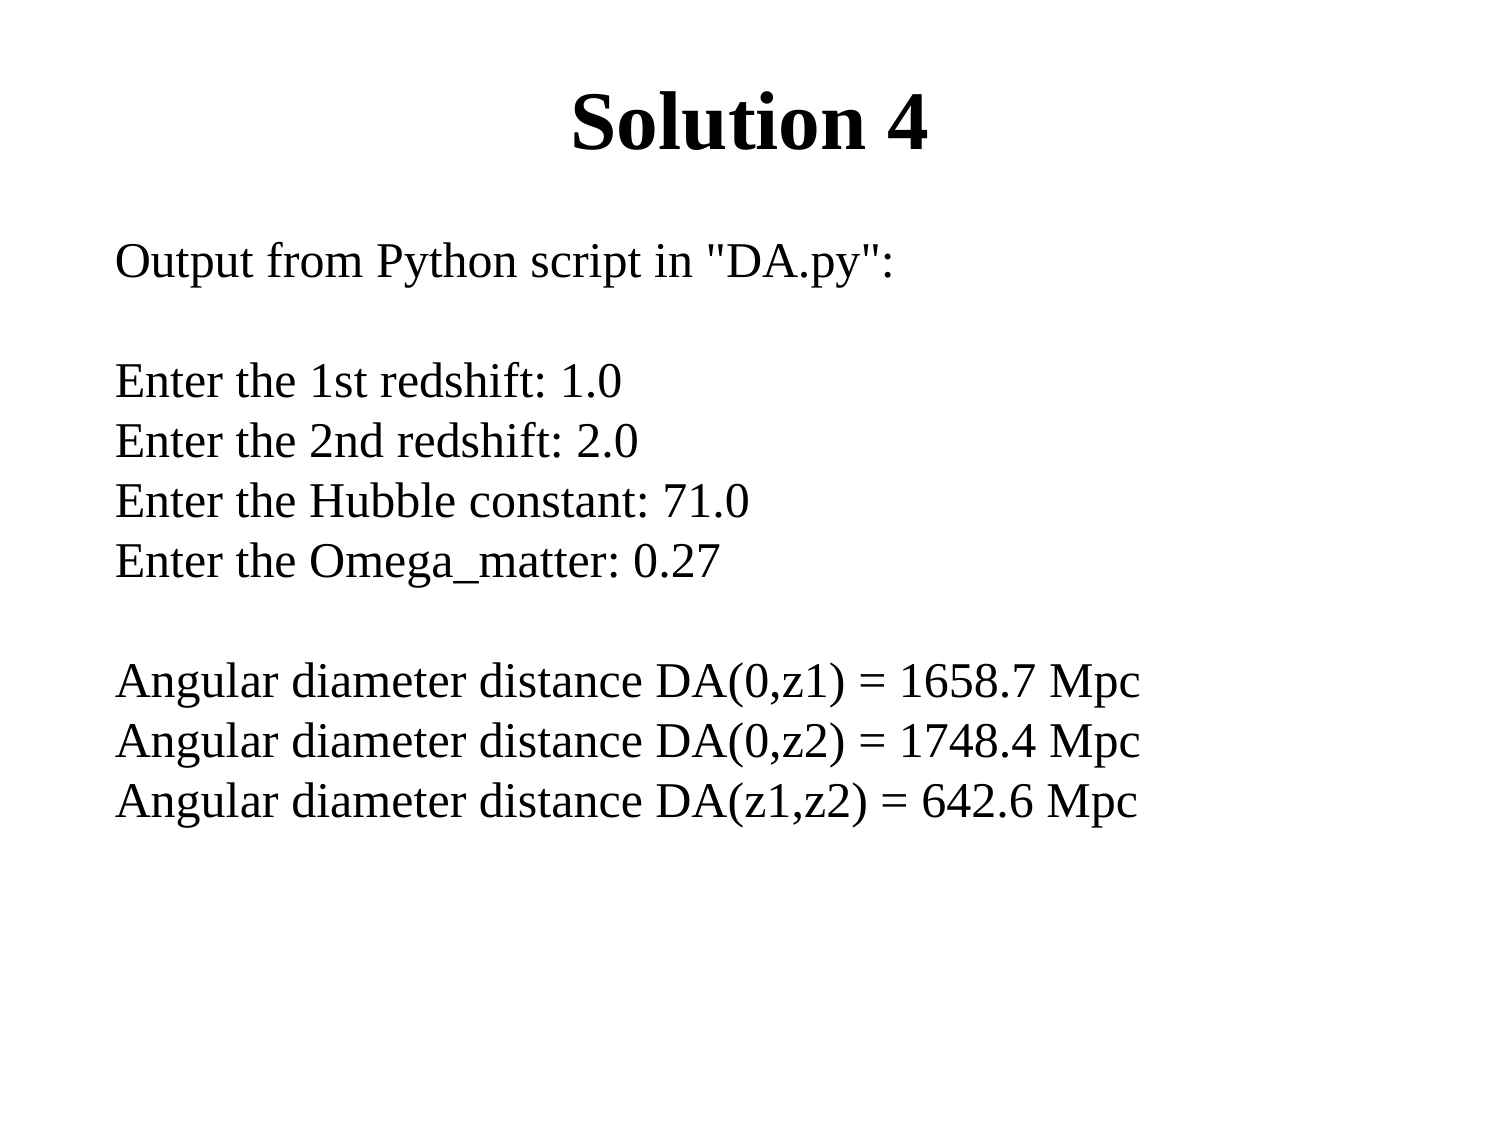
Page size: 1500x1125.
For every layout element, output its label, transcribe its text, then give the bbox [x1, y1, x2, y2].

title Solution 4 [75, 45, 1426, 188]
text_box Output from Python script in "DA.py": Enter the 1st redshift: 1.0 Enter the 2nd redshift: 2.0 Enter the Hubble constant: 71.0 Enter the Omega_matter: 0.27 Angular diameter distance DA(0,z1) = 1658.7 Mpc Angular diameter distance DA(0,z2) = 1748.4 Mpc Angular diameter distance DA(z1,z2) = 642.6 Mpc [99, 220, 1413, 836]
